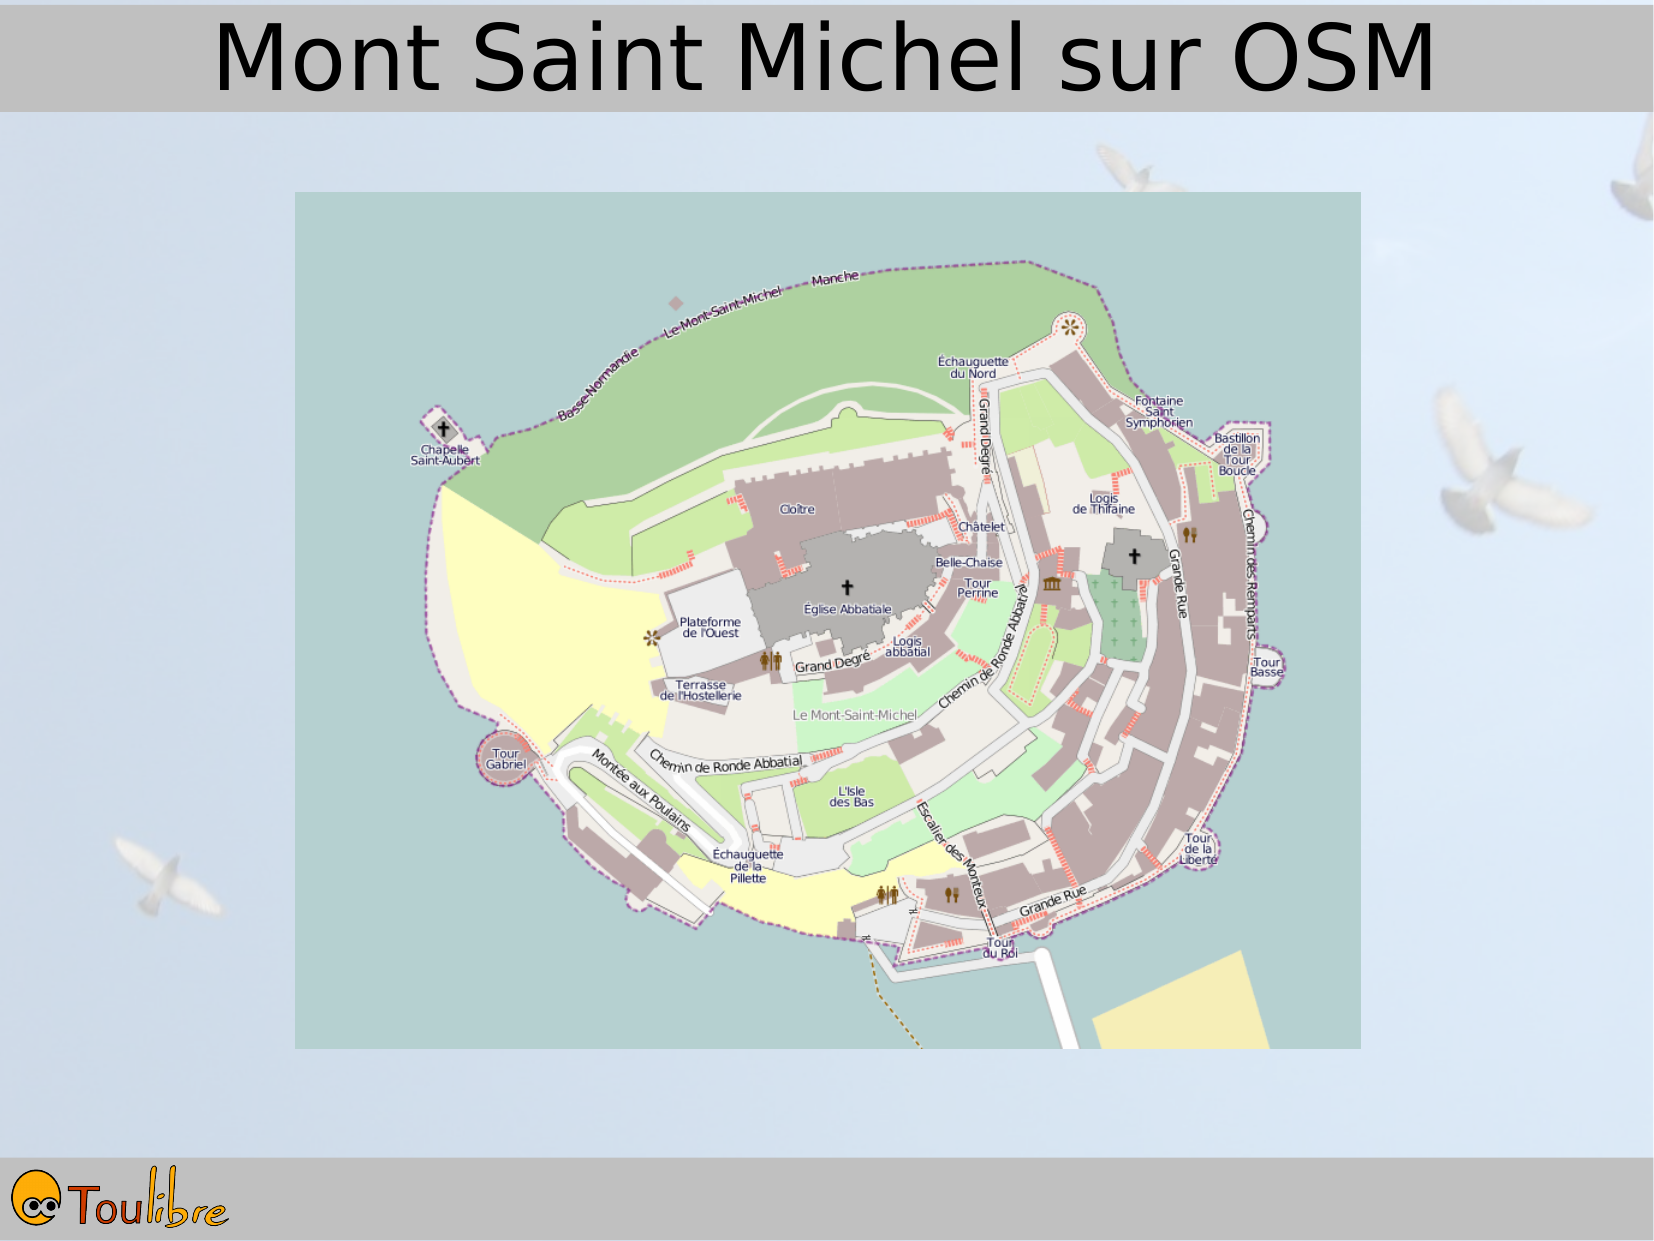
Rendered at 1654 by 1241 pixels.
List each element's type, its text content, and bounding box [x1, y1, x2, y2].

picture [11, 1165, 229, 1228]
title Mont Saint Michel sur OSM [0, 4, 1654, 112]
picture [295, 192, 1361, 1049]
